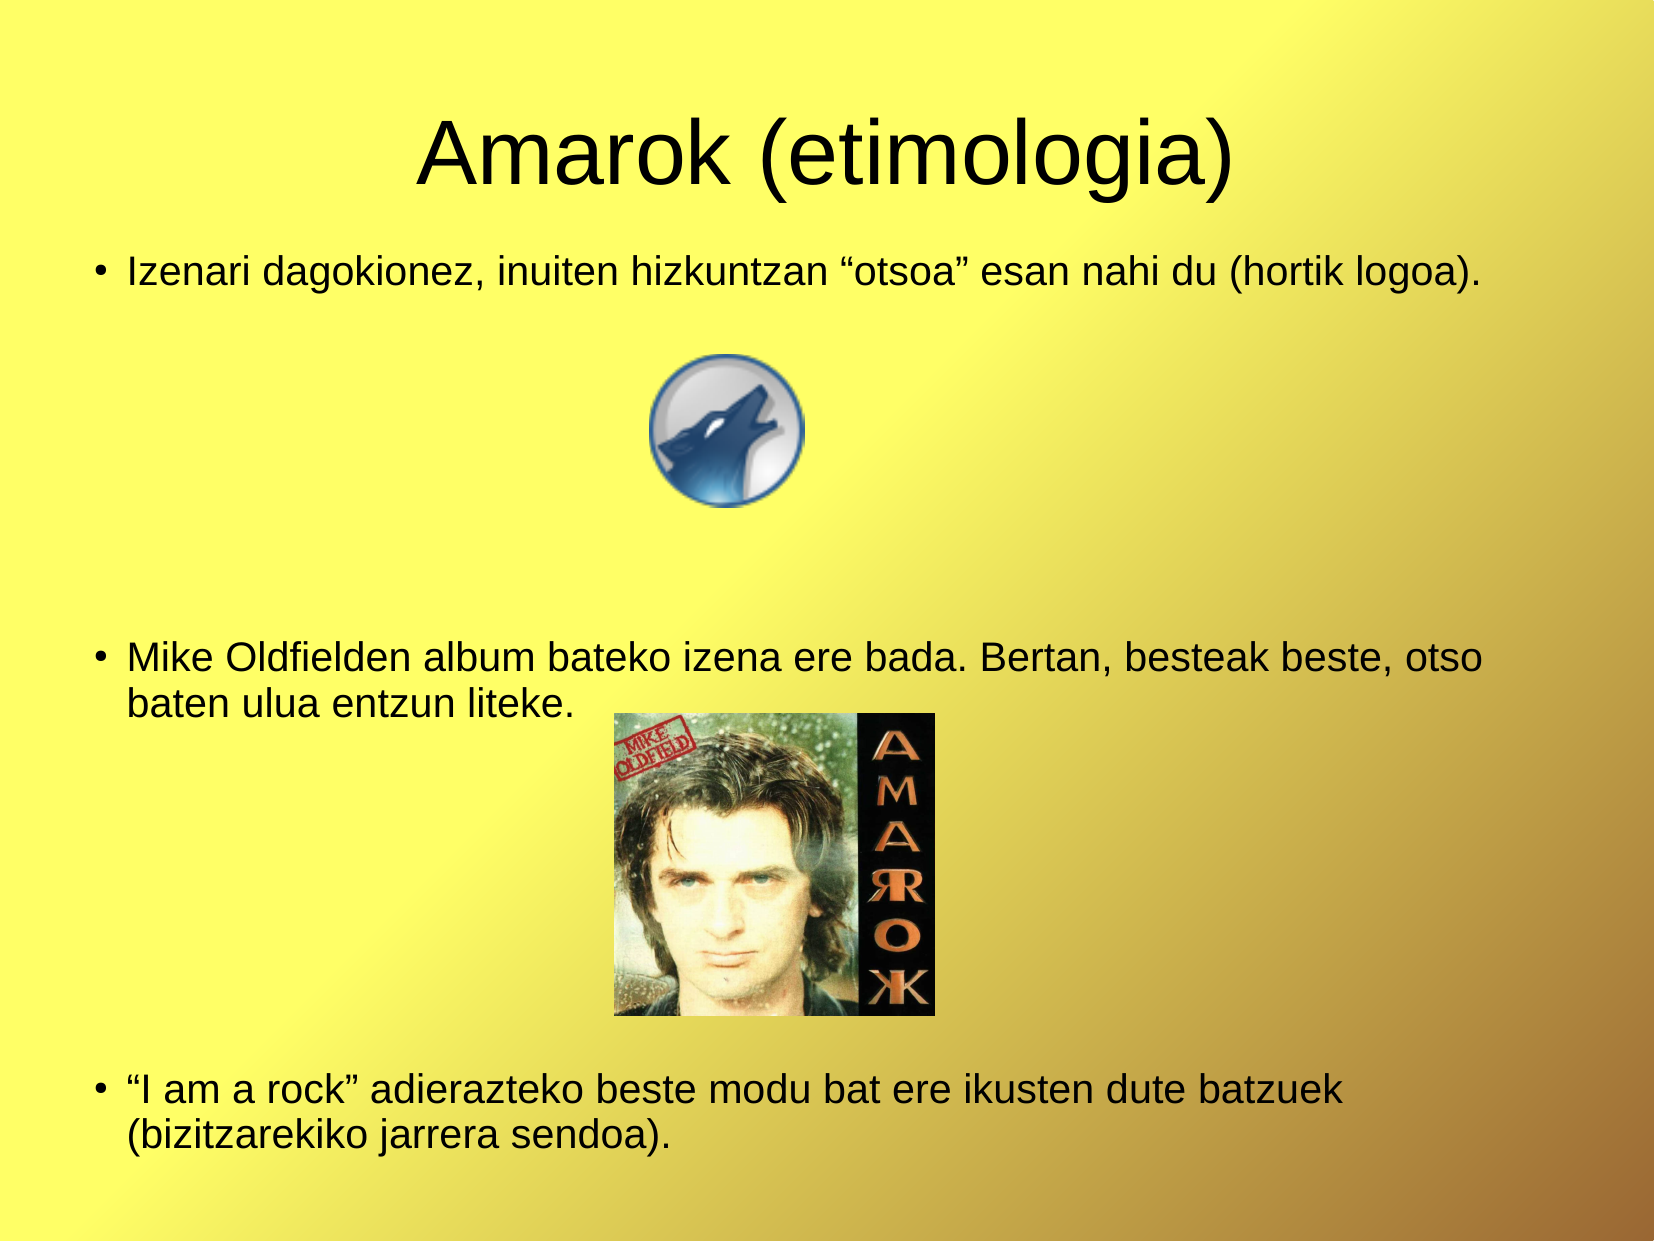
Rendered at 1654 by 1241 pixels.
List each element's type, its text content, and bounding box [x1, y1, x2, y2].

picture [614, 713, 935, 1016]
picture [649, 354, 805, 508]
list Izenari dagokionez, inuiten hizkuntzan “otsoa” esan nahi du (hortik logoa). Mike Oldfielden album bateko izena ere bada. Bertan, besteak beste, otso baten ulua entzun liteke. “I am a rock” adierazteko beste modu bat ere ikusten dute batzuek (bizitzarekiko jarrera sendoa). [82, 248, 1538, 1170]
title Amarok (etimologia) [82, 49, 1571, 257]
